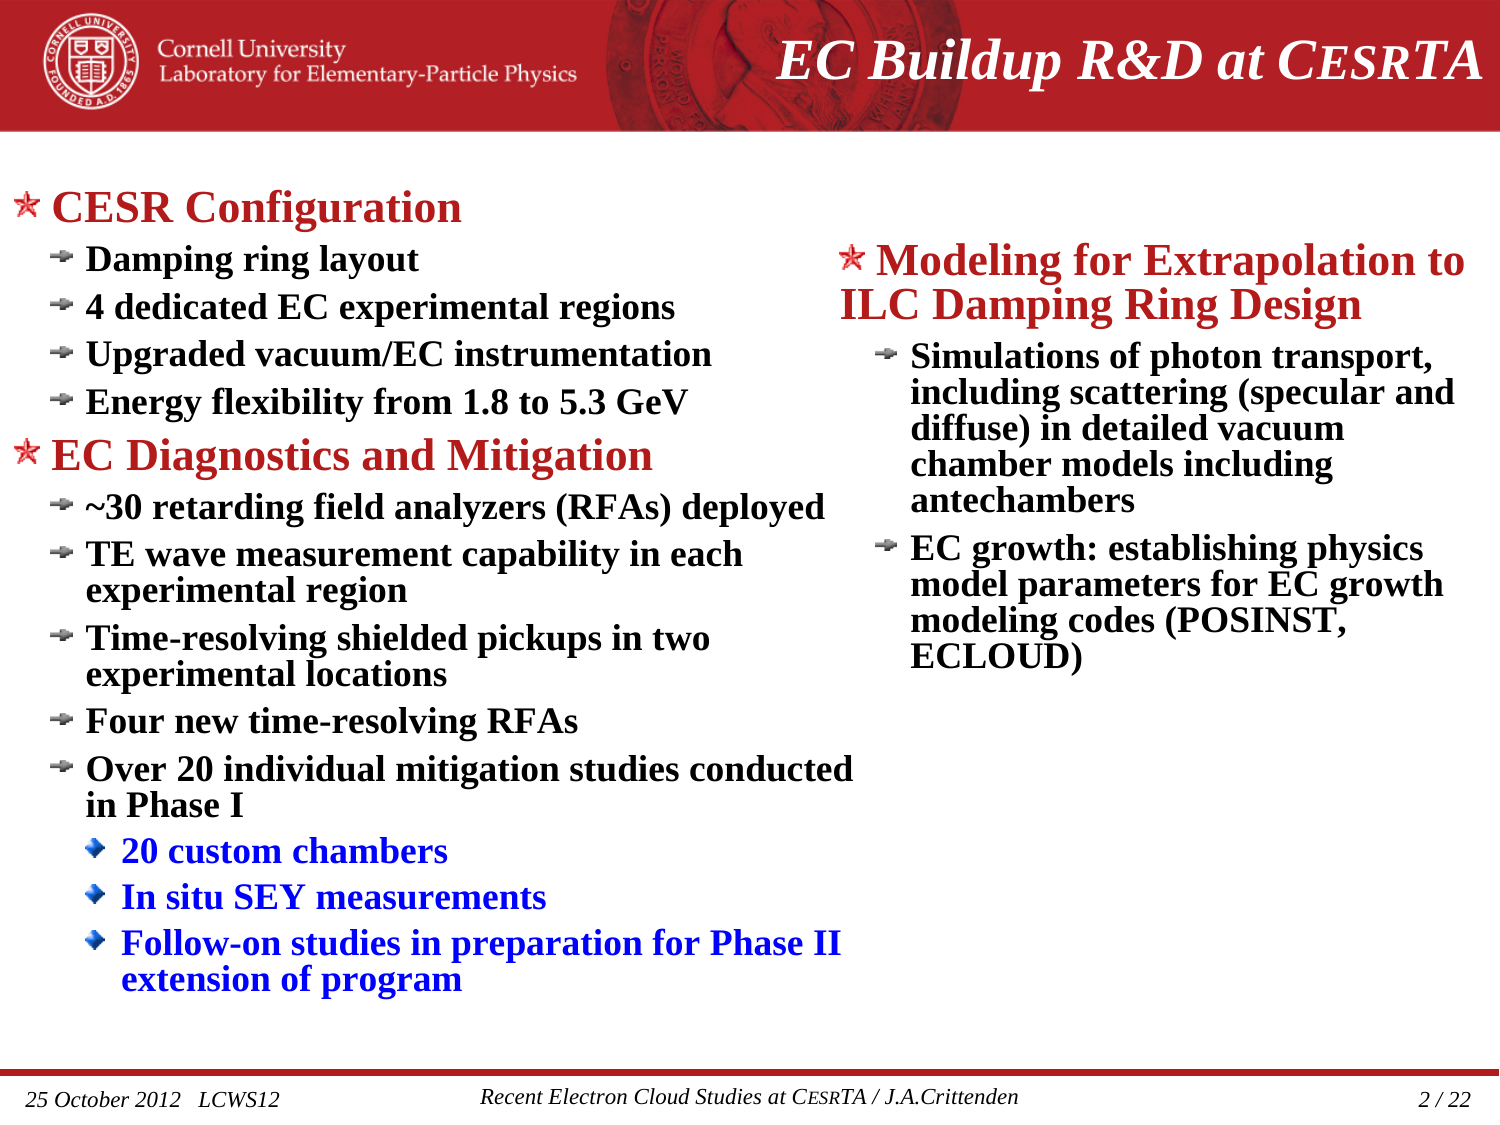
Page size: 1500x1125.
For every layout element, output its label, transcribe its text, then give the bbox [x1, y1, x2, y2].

picture [0, 0, 1500, 132]
text_box Modeling for Extrapolation to ILC Damping Ring Design Simulations of photon transport, including scattering (specular and diffuse) in detailed vacuum chamber models including antechambers EC growth: establishing physics model parameters for EC growth modeling codes (POSINST, ECLOUD) [824, 179, 1500, 1125]
list CESR Configuration Damping ring layout 4 dedicated EC experimental regions Upgraded vacuum/EC instrumentation Energy flexibility from 1.8 to 5.3 GeV EC Diagnostics and Mitigation ~30 retarding field analyzers (RFAs) deployed TE wave measurement capability in each experimental region Time-resolving shielded pickups in two experimental locations Four new time-resolving RFAs Over 20 individual mitigation studies conducted in Phase I 20 custom chambers In situ SEY measurements Follow-on studies in preparation for Phase II extension of program [0, 179, 824, 1036]
picture [875, 348, 897, 359]
picture [875, 539, 897, 551]
picture [839, 244, 865, 270]
title EC Buildup R&D at CESRTA [712, 0, 1500, 113]
